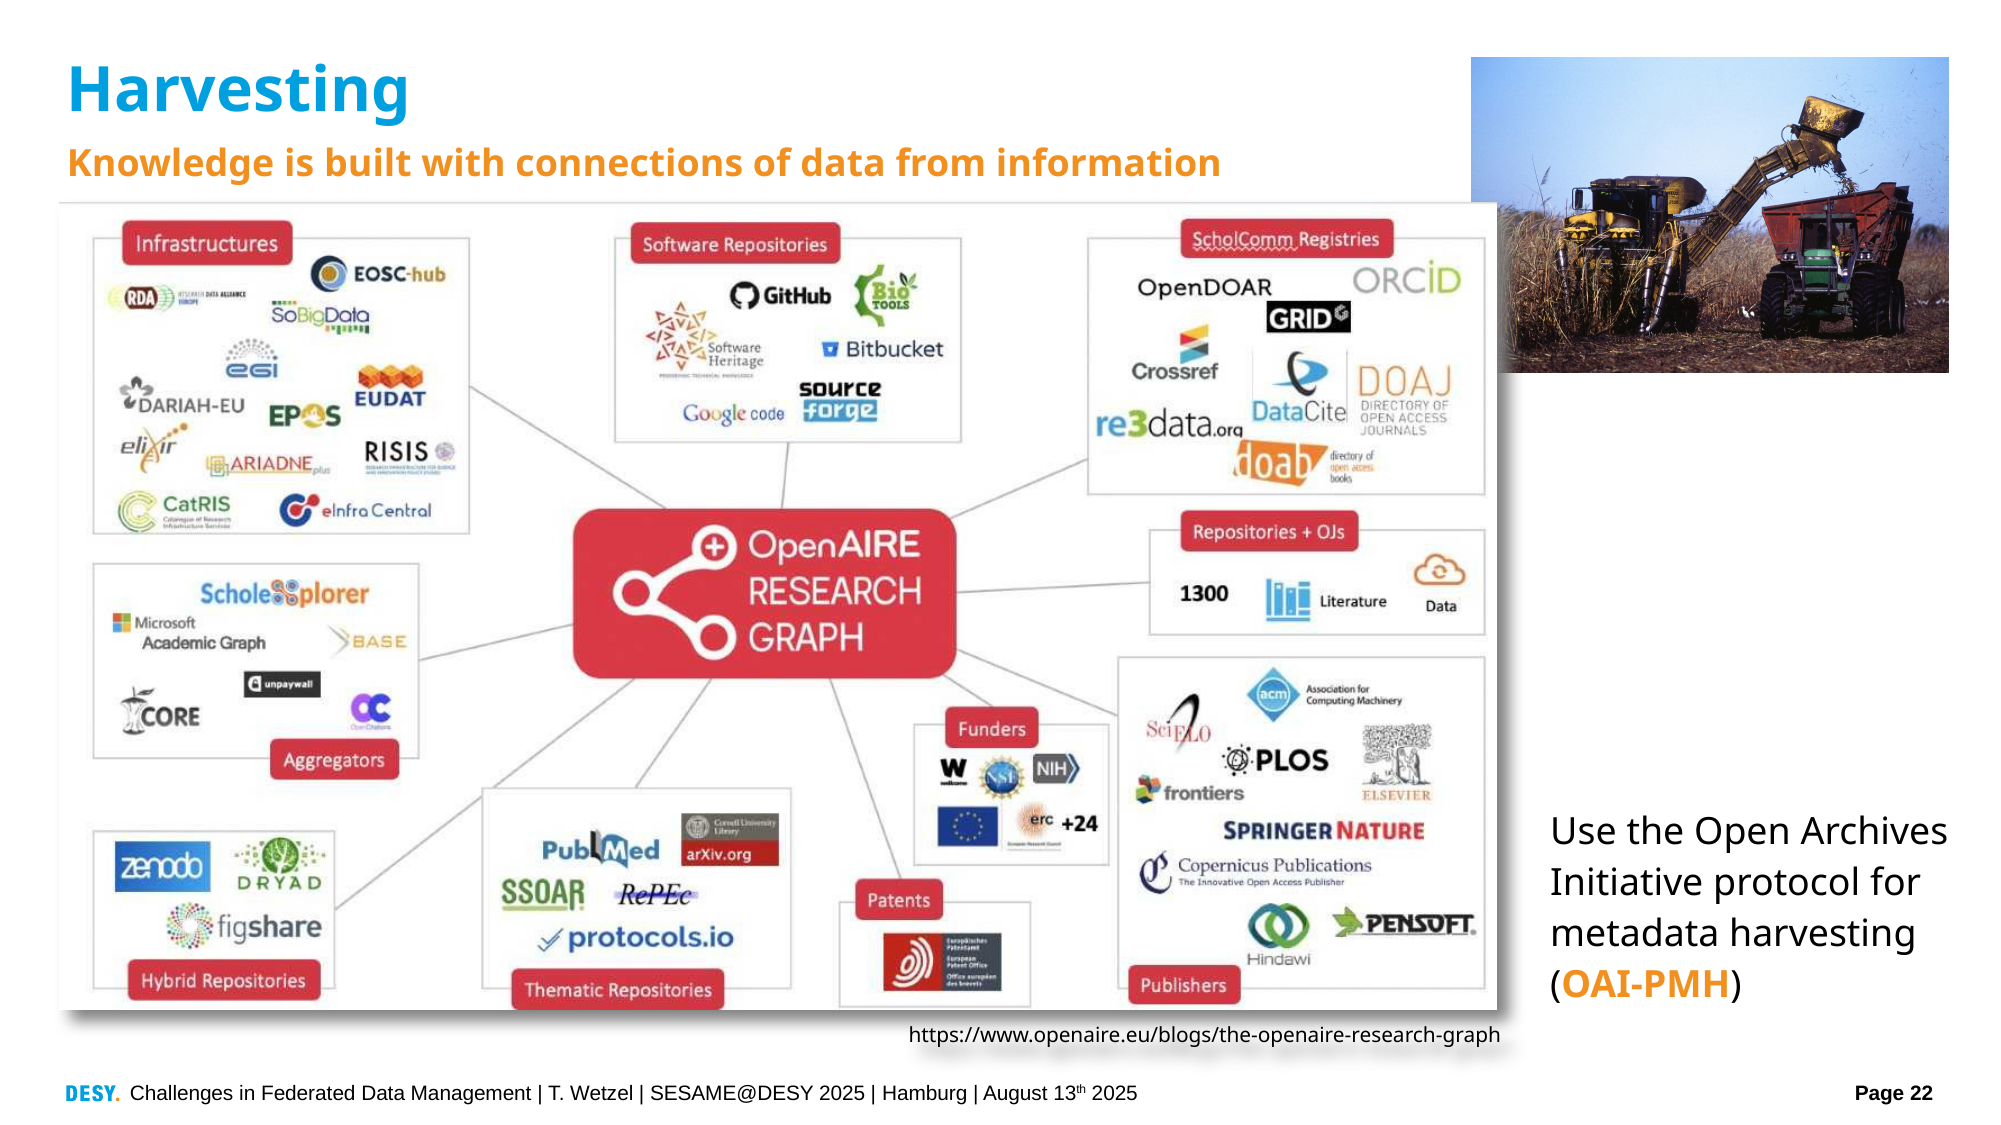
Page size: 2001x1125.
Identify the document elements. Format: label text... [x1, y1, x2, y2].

text_box https://www.openaire.eu/blogs/the-openaire-research-graph [893, 1012, 1536, 1052]
list Knowledge is built with connections of data from information [66, 134, 1471, 197]
picture [59, 57, 1949, 1010]
text_box Use the Open Archives Initiative protocol for metadata harvesting (OAI-PMH) [1535, 797, 1979, 998]
title Harvesting [66, 57, 1471, 132]
